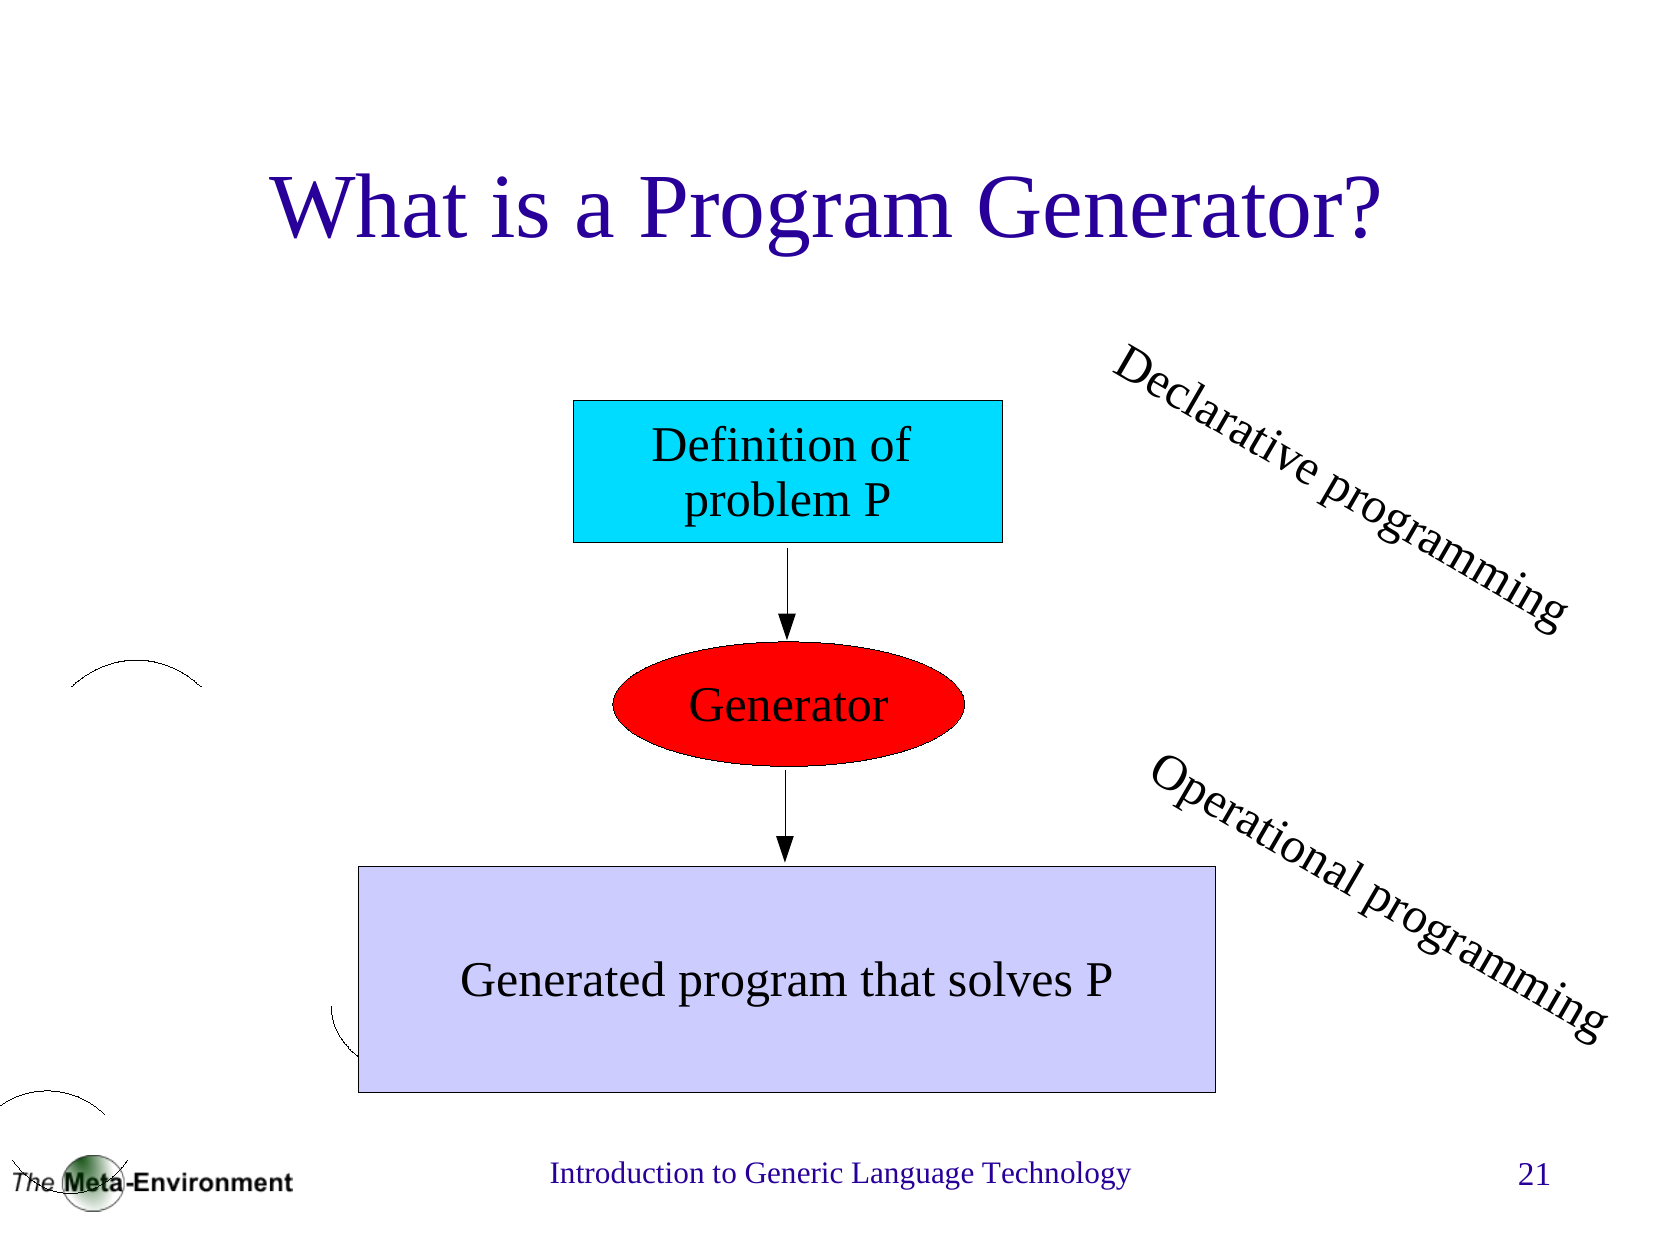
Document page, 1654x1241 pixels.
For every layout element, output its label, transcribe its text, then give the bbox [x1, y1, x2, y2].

picture [13, 1155, 293, 1212]
text_box Operational programming [1141, 740, 1620, 1051]
title What is a Program Generator? [121, 102, 1534, 311]
text_box Generated program that solves P [358, 866, 1216, 1093]
text_box Definition of problem P [573, 400, 1003, 543]
text_box Declarative programming [1105, 332, 1580, 640]
text_box Generator [612, 641, 965, 767]
